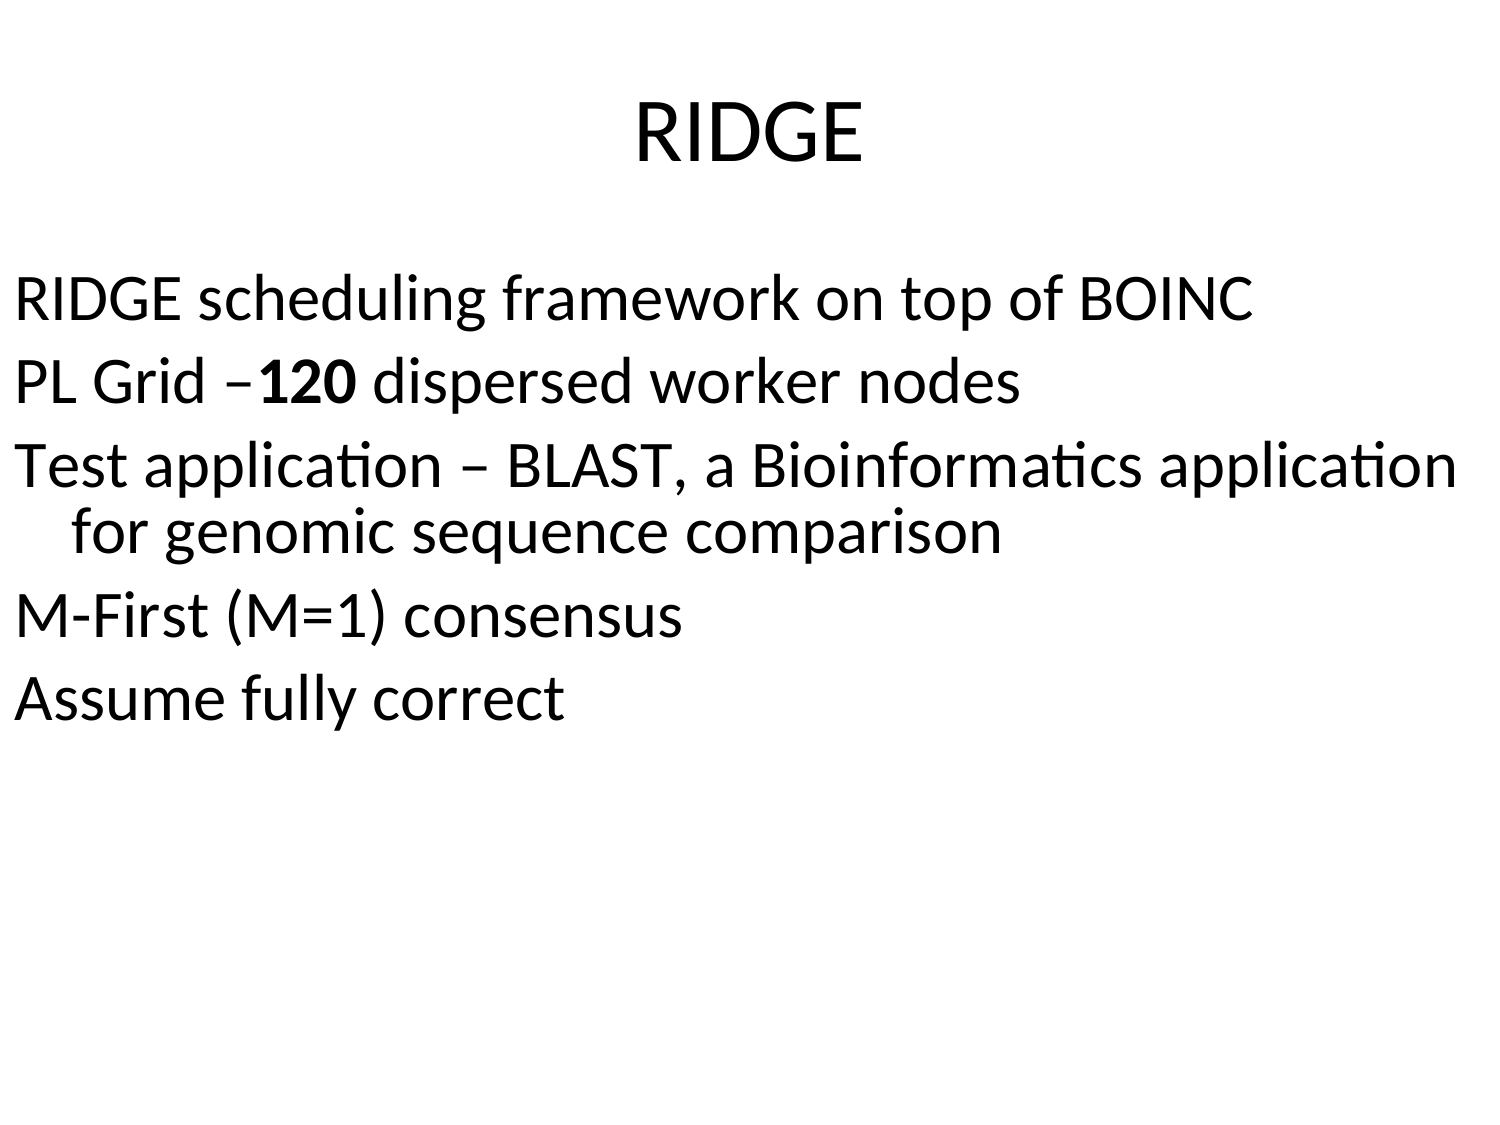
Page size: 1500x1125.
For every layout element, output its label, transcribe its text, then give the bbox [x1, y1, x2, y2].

title RIDGE [75, 45, 1426, 233]
list RIDGE scheduling framework on top of BOINC PL Grid –120 dispersed worker nodes Test application – BLAST, a Bioinformatics application for genomic sequence comparison M-First (M=1) consensus Assume fully correct [0, 262, 1500, 1006]
